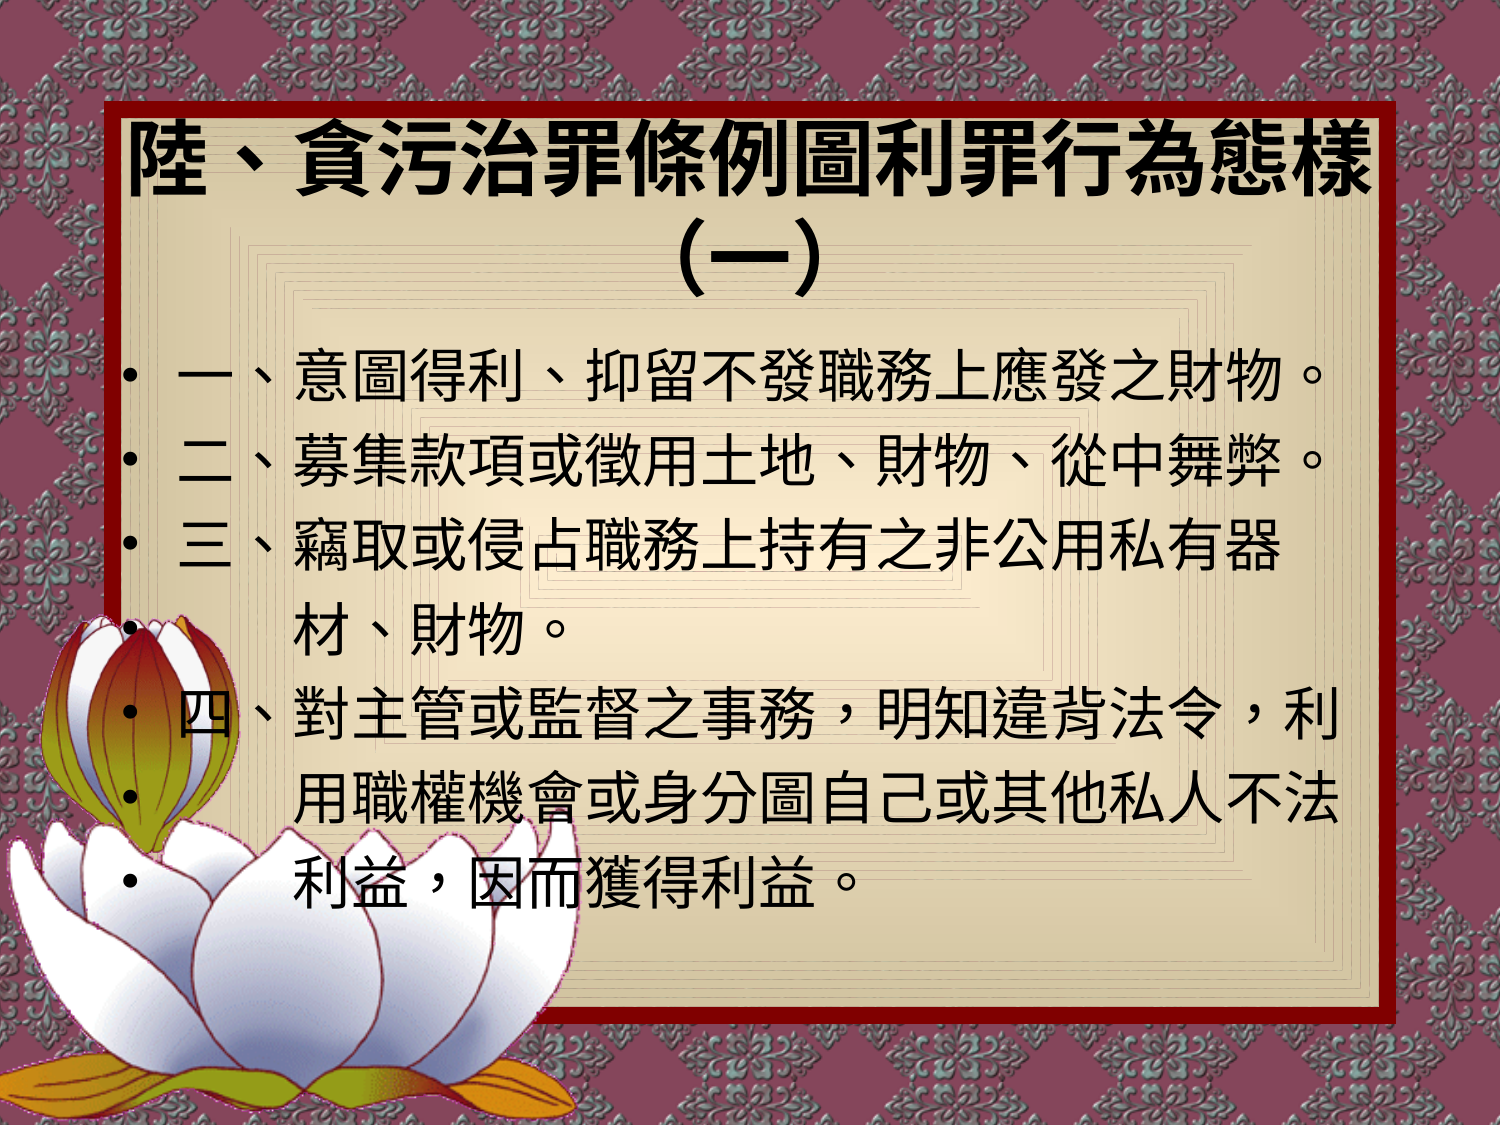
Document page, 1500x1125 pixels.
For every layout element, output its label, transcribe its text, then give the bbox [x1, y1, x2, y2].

list 一、意圖得利、抑留不發職務上應發之財物。 二、募集款項或徵用土地、財物、從中舞弊。 三、竊取或侵占職務上持有之非公用私有器 材、財物。 四、對主管或監督之事務，明知違背法令，利 用職權機會或身分圖自己或其他私人不法 利益，因而獲得利益。 [112, 324, 1388, 988]
title 陸、貪污治罪條例圖利罪行為態樣（一） [112, 112, 1388, 300]
picture [0, 0, 1500, 1125]
